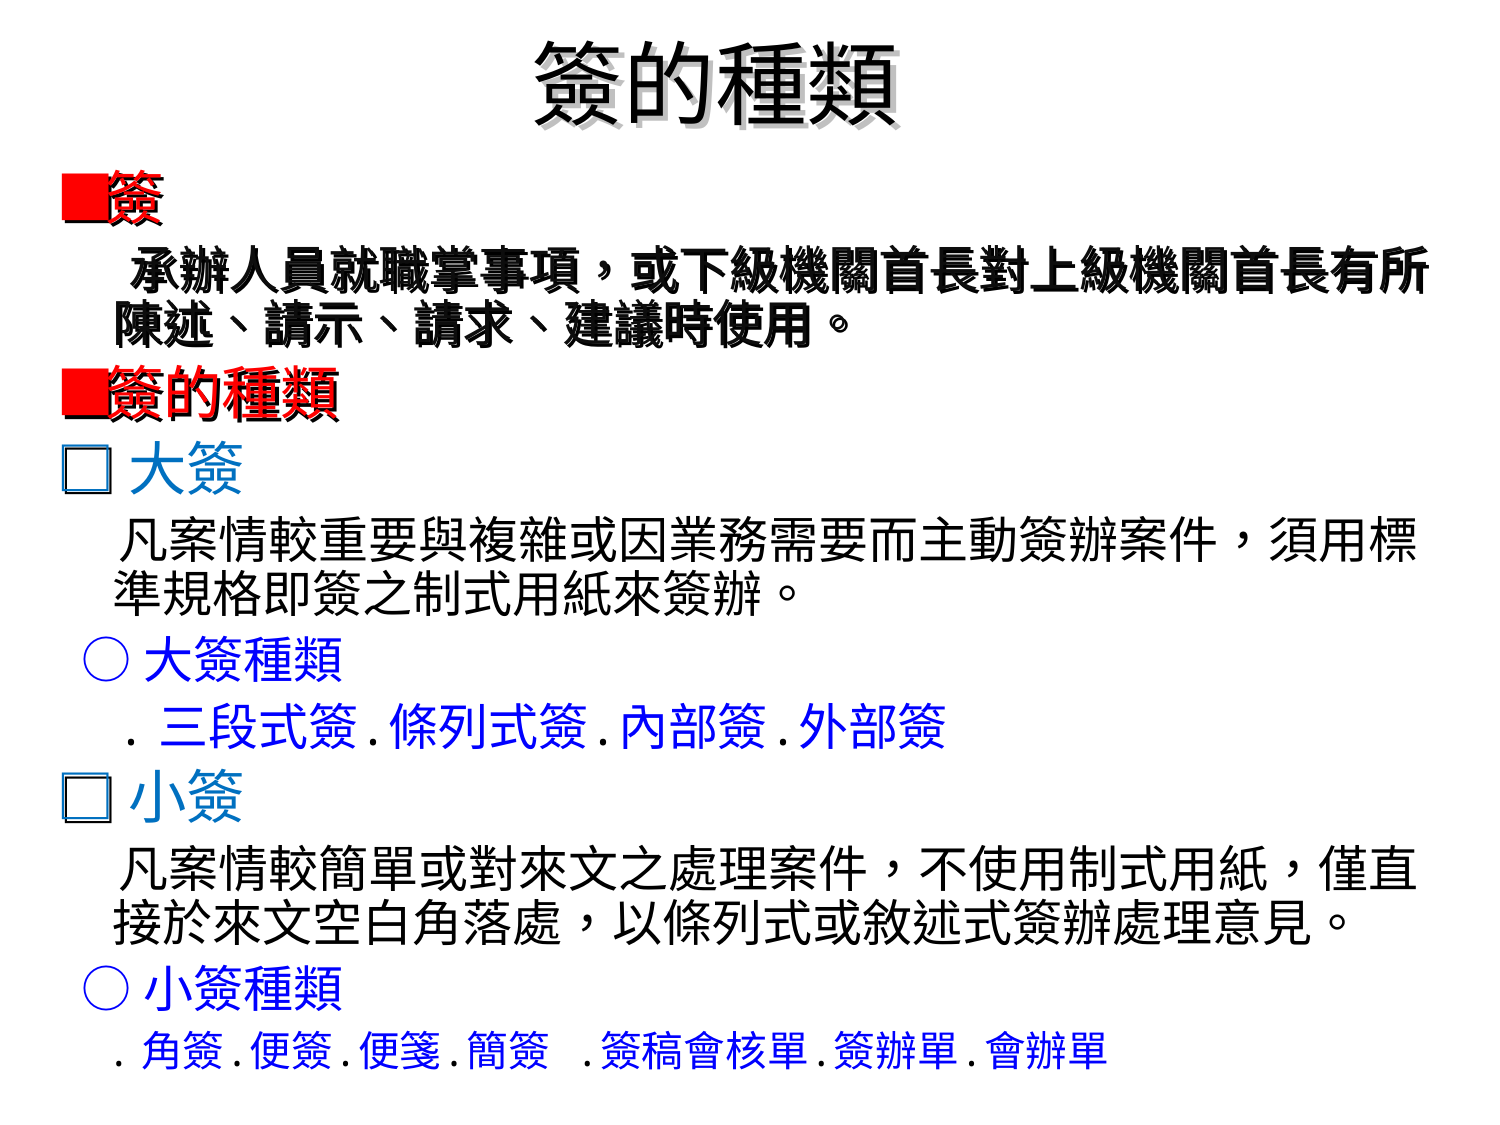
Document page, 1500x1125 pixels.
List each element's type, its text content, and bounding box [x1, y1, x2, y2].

title [0, 19, 1500, 171]
text_box 簽的種類 [53, 18, 1424, 145]
list ■簽 承辦人員就職掌事項，或下級機關首長對上級機關首長有所陳述、請示、請求、建議時使用。 ■簽的種類 □大簽 凡案情較重要與複雜或因業務需要而主動簽辦案件，須用標準規格即簽之制式用紙來簽辦。 ○大簽種類 ․三段式簽․條列式簽․內部簽․外部簽 □小簽 凡案情較簡單或對來文之處理案件，不使用制式用紙，僅直接於來文空白角落處，以條列式或敘述式簽辦處理意見。 ○小簽種類 ․角簽․便簽․便箋․簡簽 ․簽稿會核單․簽辦單․會辦單 [41, 161, 1459, 1125]
